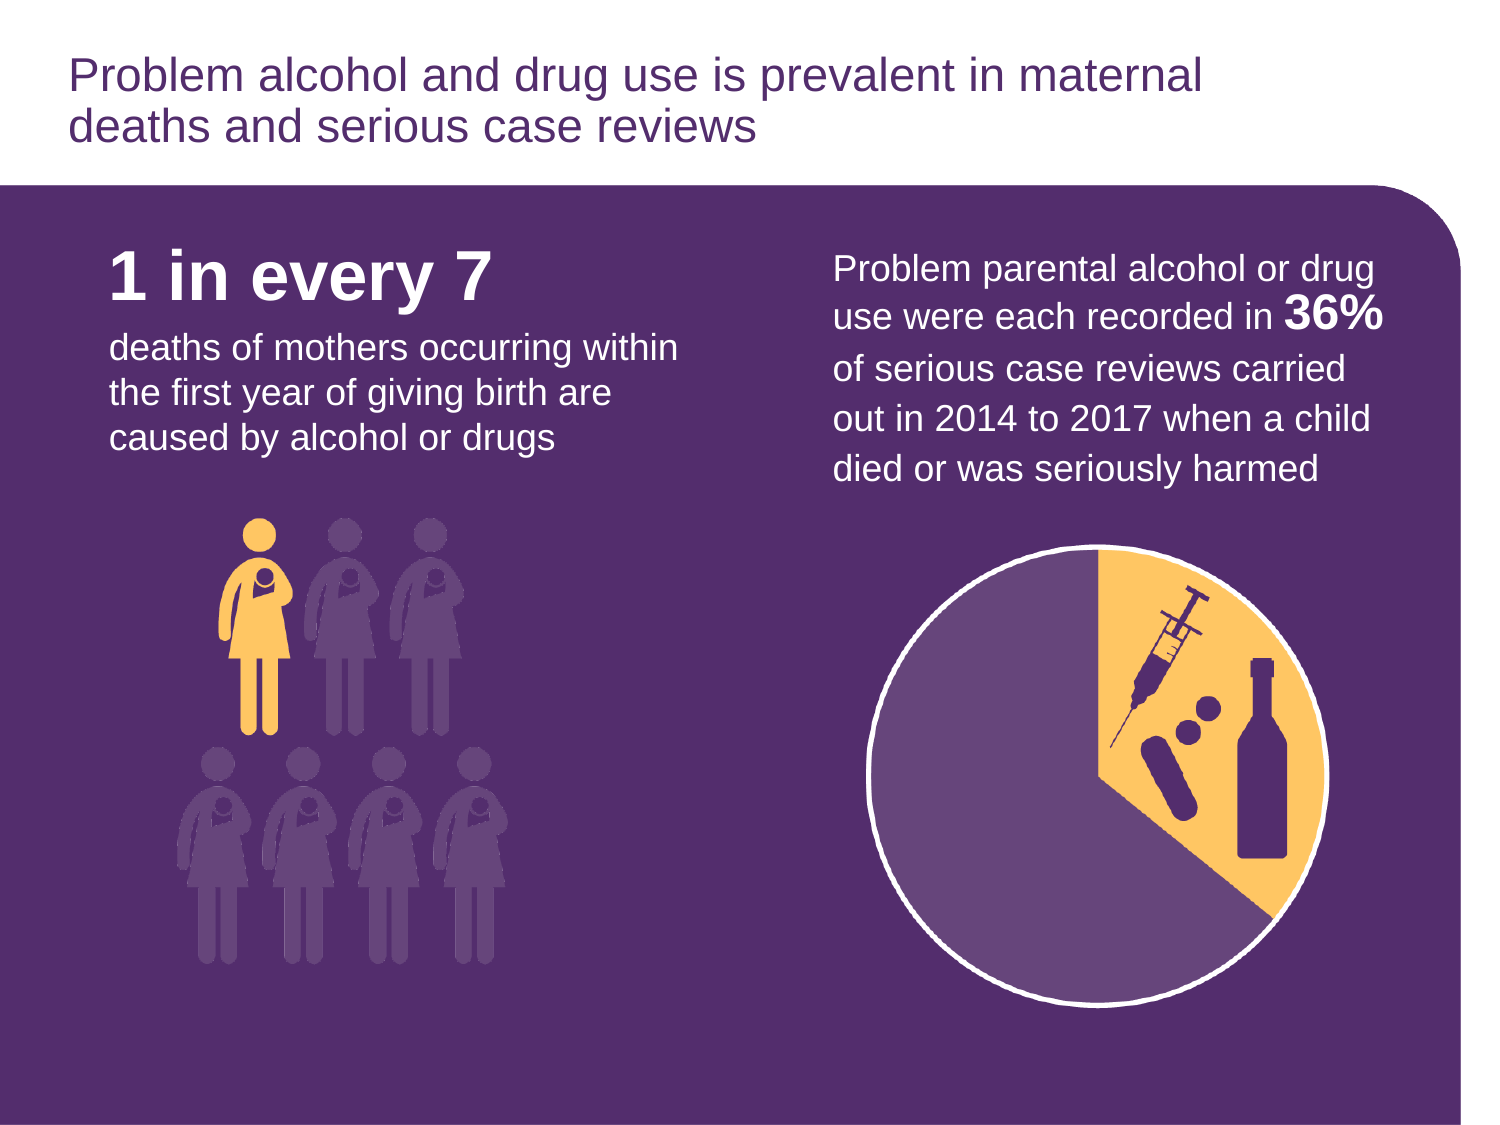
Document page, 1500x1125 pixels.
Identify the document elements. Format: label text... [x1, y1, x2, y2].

picture [0, 0, 1500, 1125]
list 1 in every 7 deaths of mothers occurring within the first year of giving birth are caused by alcohol or drugs [91, 231, 699, 528]
title Problem alcohol and drug use is prevalent in maternal deaths and serious case reviews [53, 42, 1347, 161]
text_box Problem parental alcohol or drug use were each recorded in 36% of serious case reviews carried out in 2014 to 2017 when a child died or was seriously harmed [818, 232, 1412, 563]
